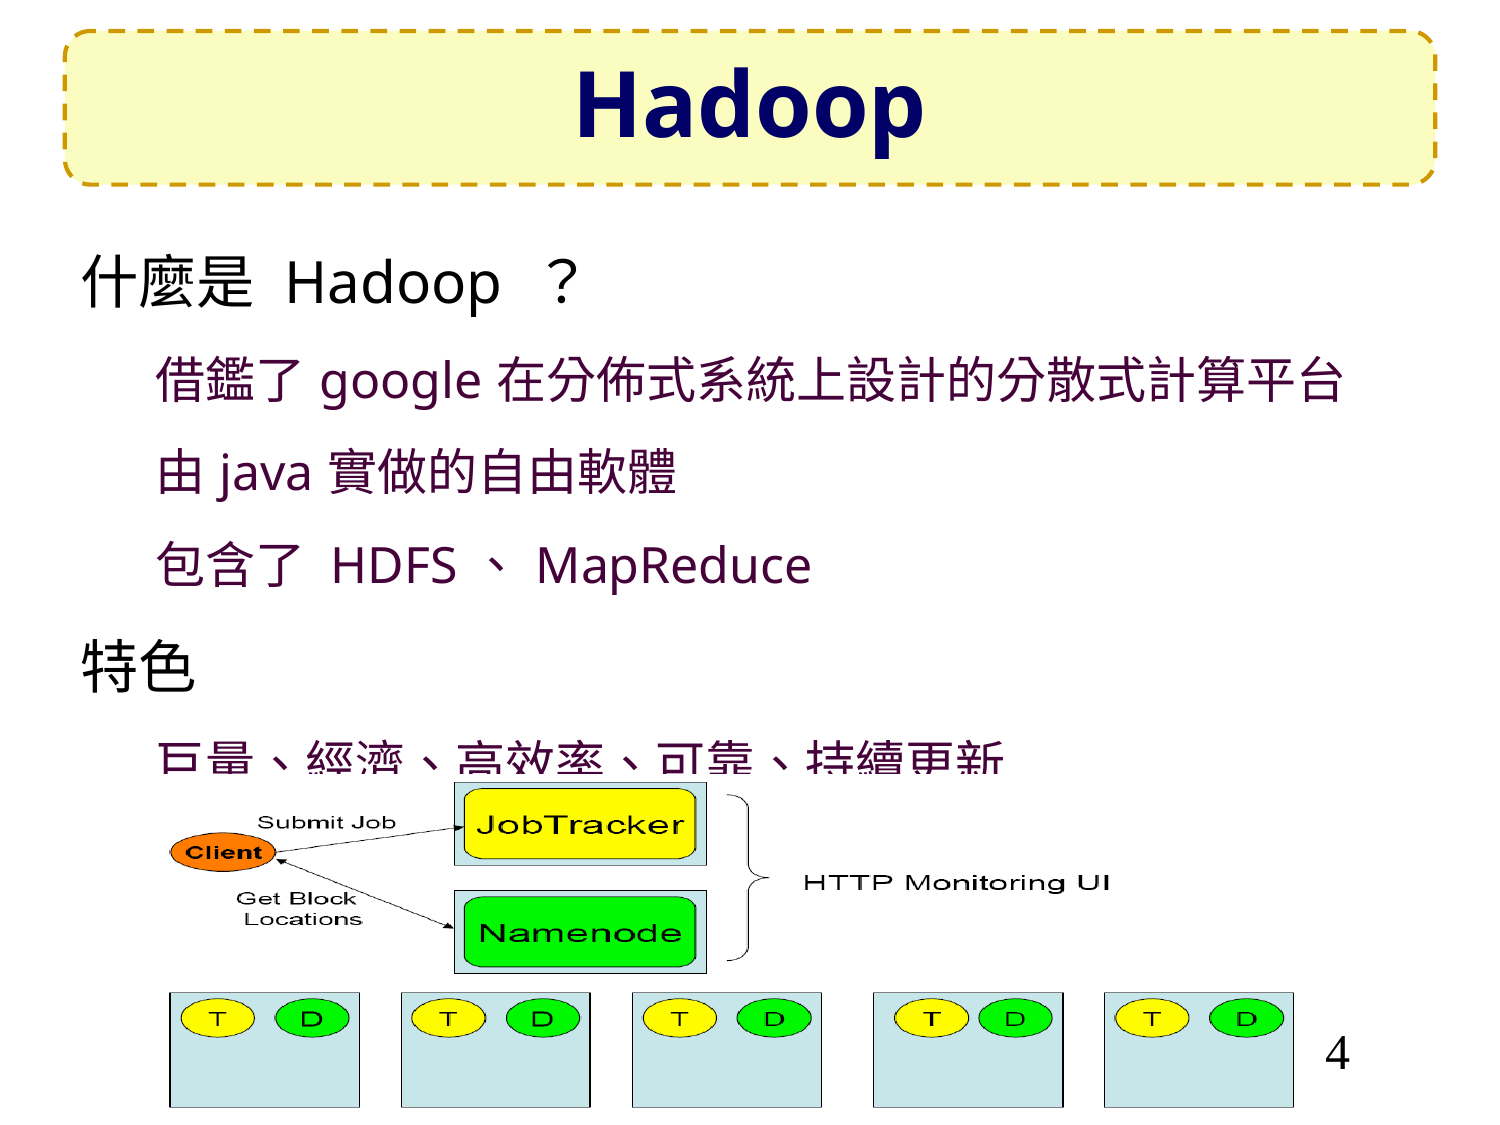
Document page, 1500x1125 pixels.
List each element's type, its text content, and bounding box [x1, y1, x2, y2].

title Hadoop [112, 30, 1388, 173]
list 什麼是 Hadoop ？ 借鑑了google在分佈式系統上設計的分散式計算平台 由java實做的自由軟體 包含了 HDFS、MapReduce 特色 巨量、經濟、高效率、可靠、持續更新 [65, 219, 1447, 799]
picture [135, 774, 1317, 1125]
